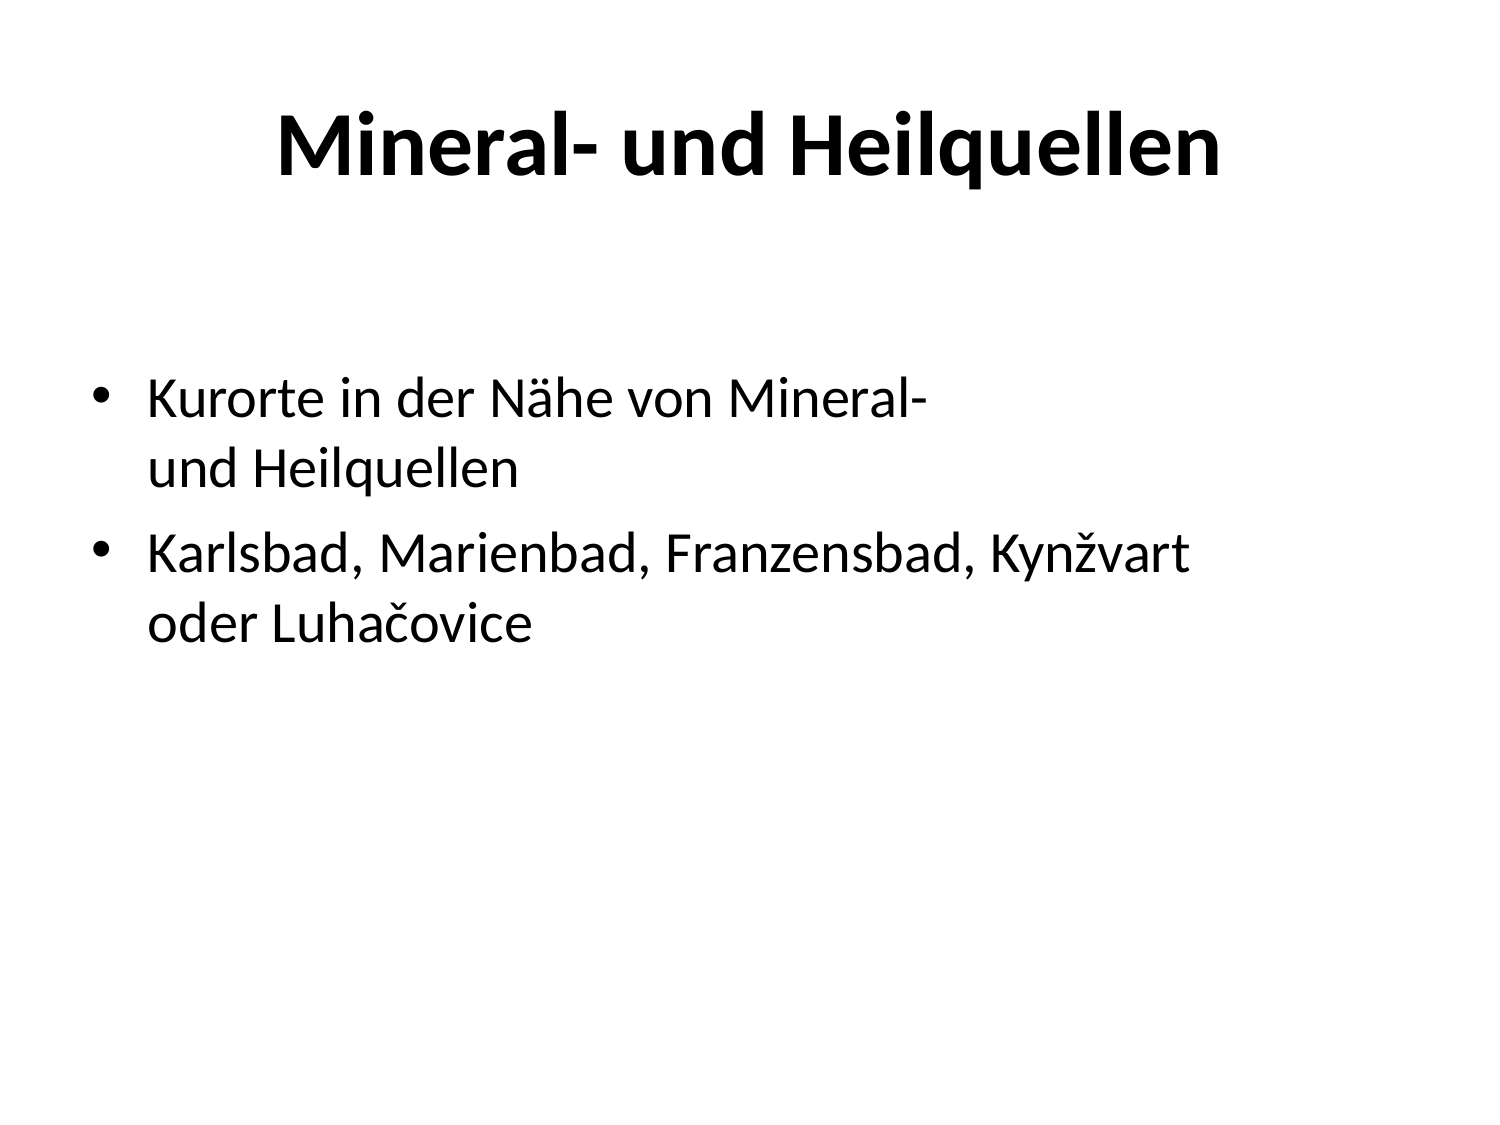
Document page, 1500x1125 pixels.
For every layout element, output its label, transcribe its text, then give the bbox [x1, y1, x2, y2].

title Mineral- und Heilquellen [75, 45, 1426, 233]
list Kurorte in der Nähe von Mineral- und Heilquellen Karlsbad, Marienbad, Franzensbad, Kynžvart oder Luhačovice [76, 267, 1427, 1010]
